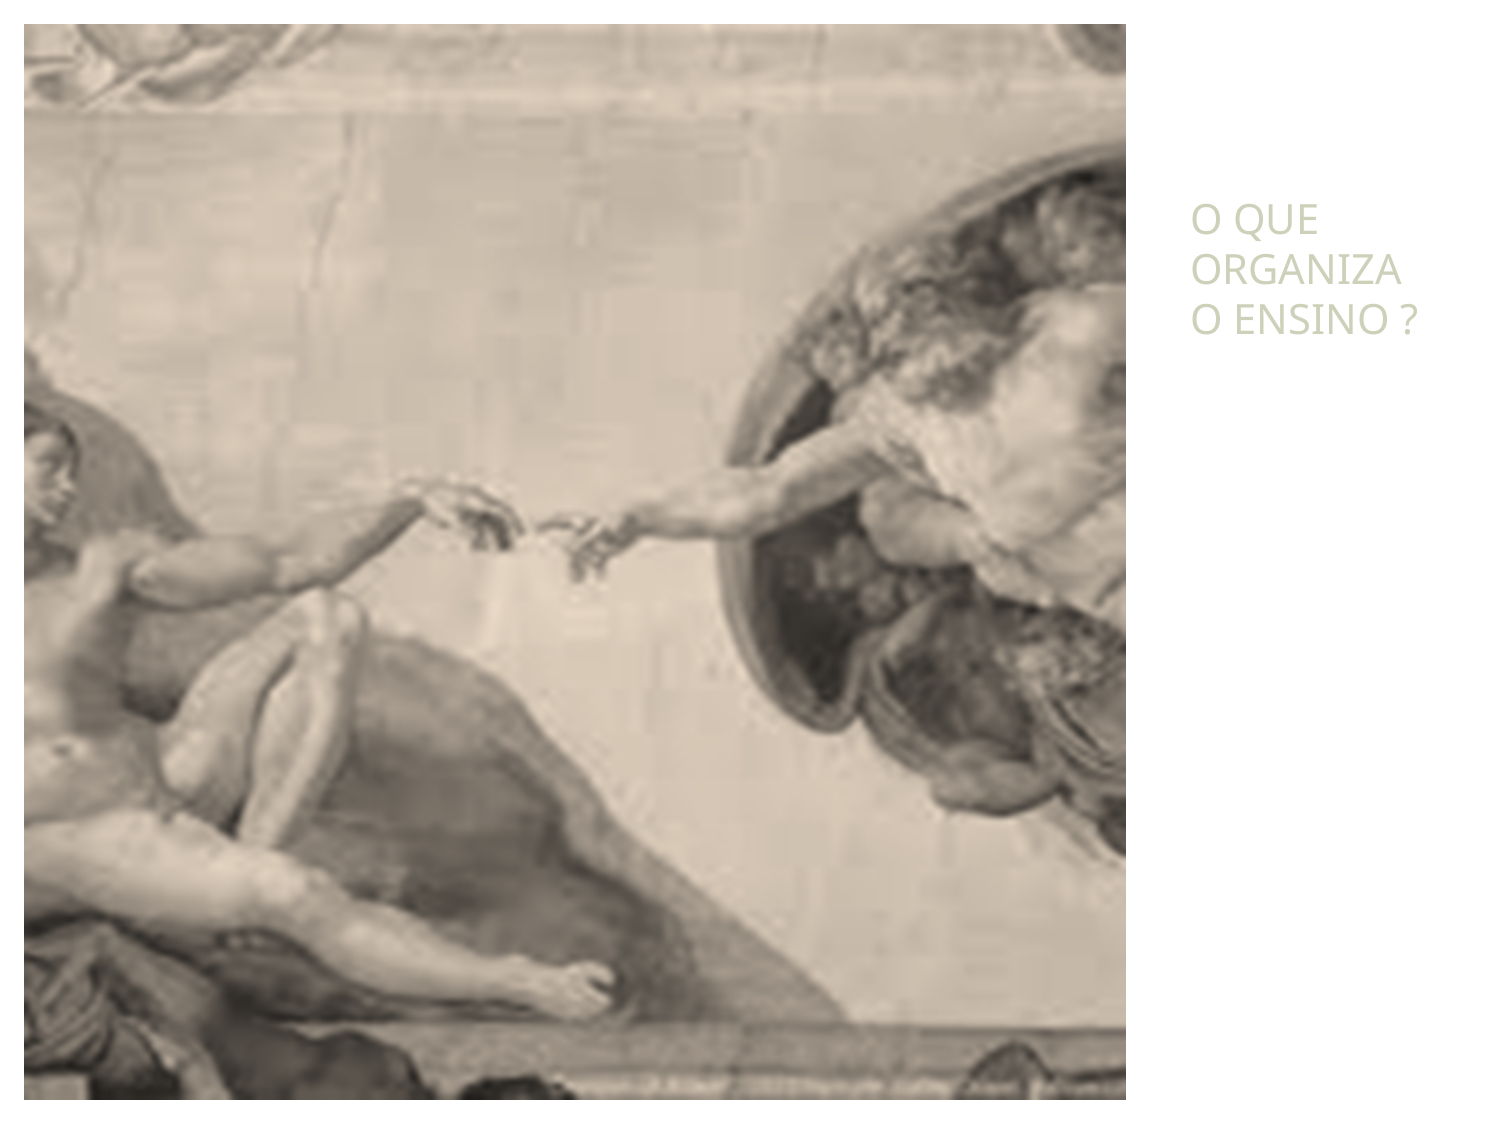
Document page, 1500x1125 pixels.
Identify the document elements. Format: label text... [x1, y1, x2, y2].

title O QUE ORGANIZA O ENSINO ? [1175, 75, 1450, 351]
text_box [24, 24, 1126, 1101]
